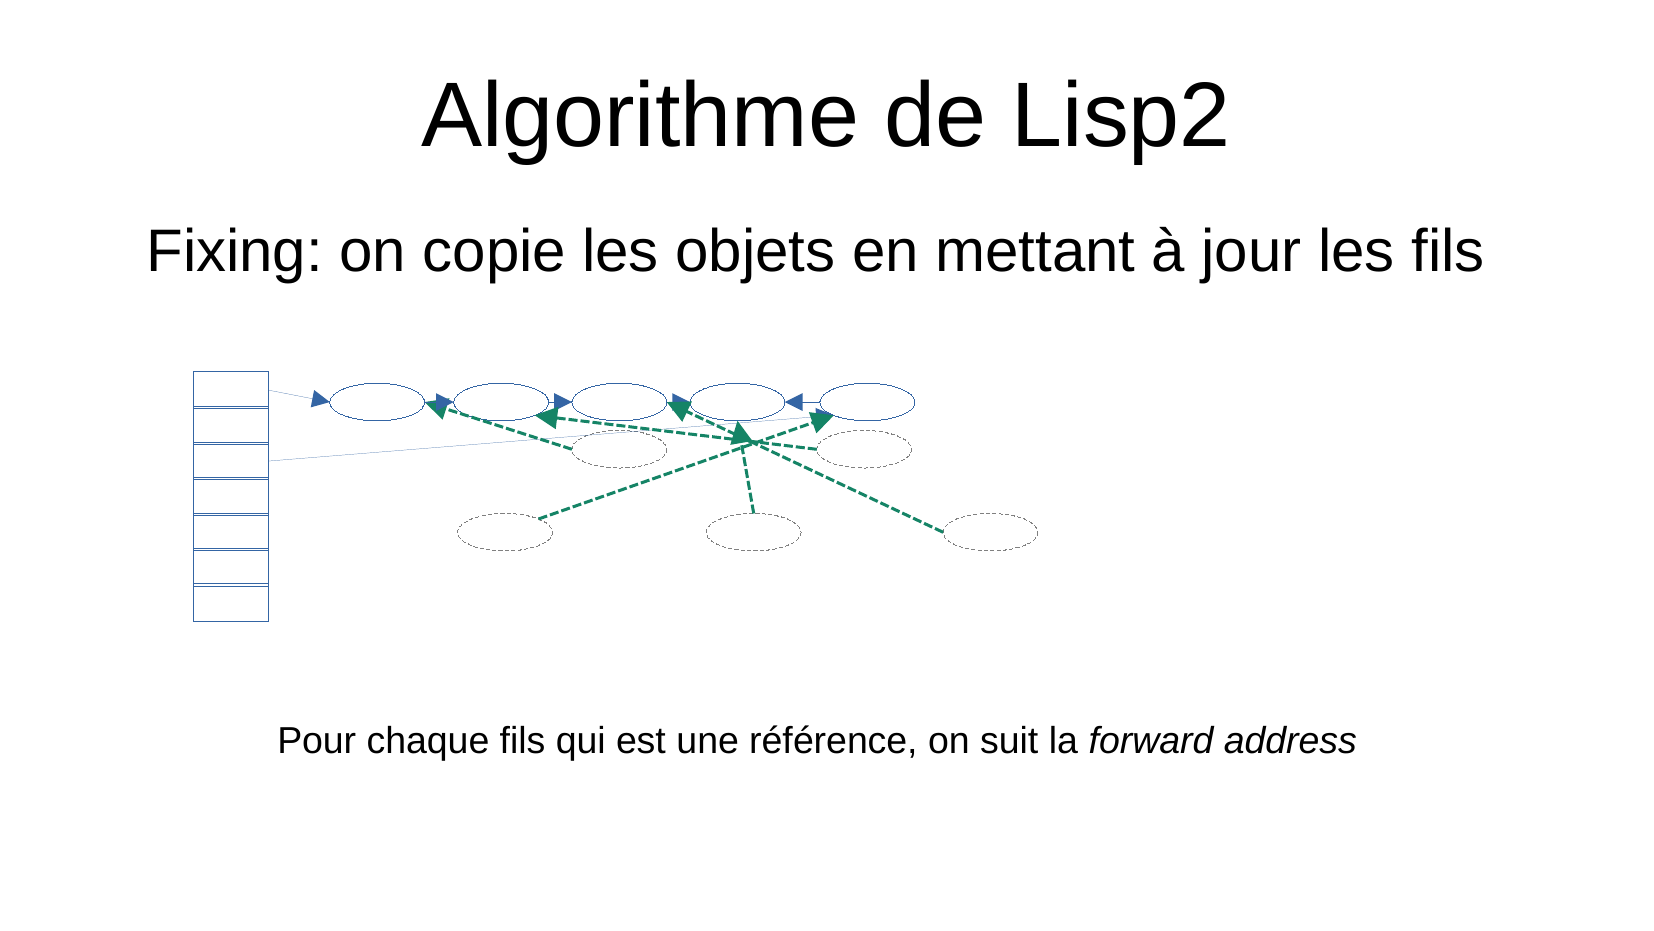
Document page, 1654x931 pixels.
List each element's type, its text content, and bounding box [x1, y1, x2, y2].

title Algorithme de Lisp2 [82, 37, 1571, 193]
text_box Pour chaque fils qui est une référence, on suit la forward address [262, 712, 1375, 770]
list Fixing: on copie les objets en mettant à jour les fils [82, 217, 1571, 301]
